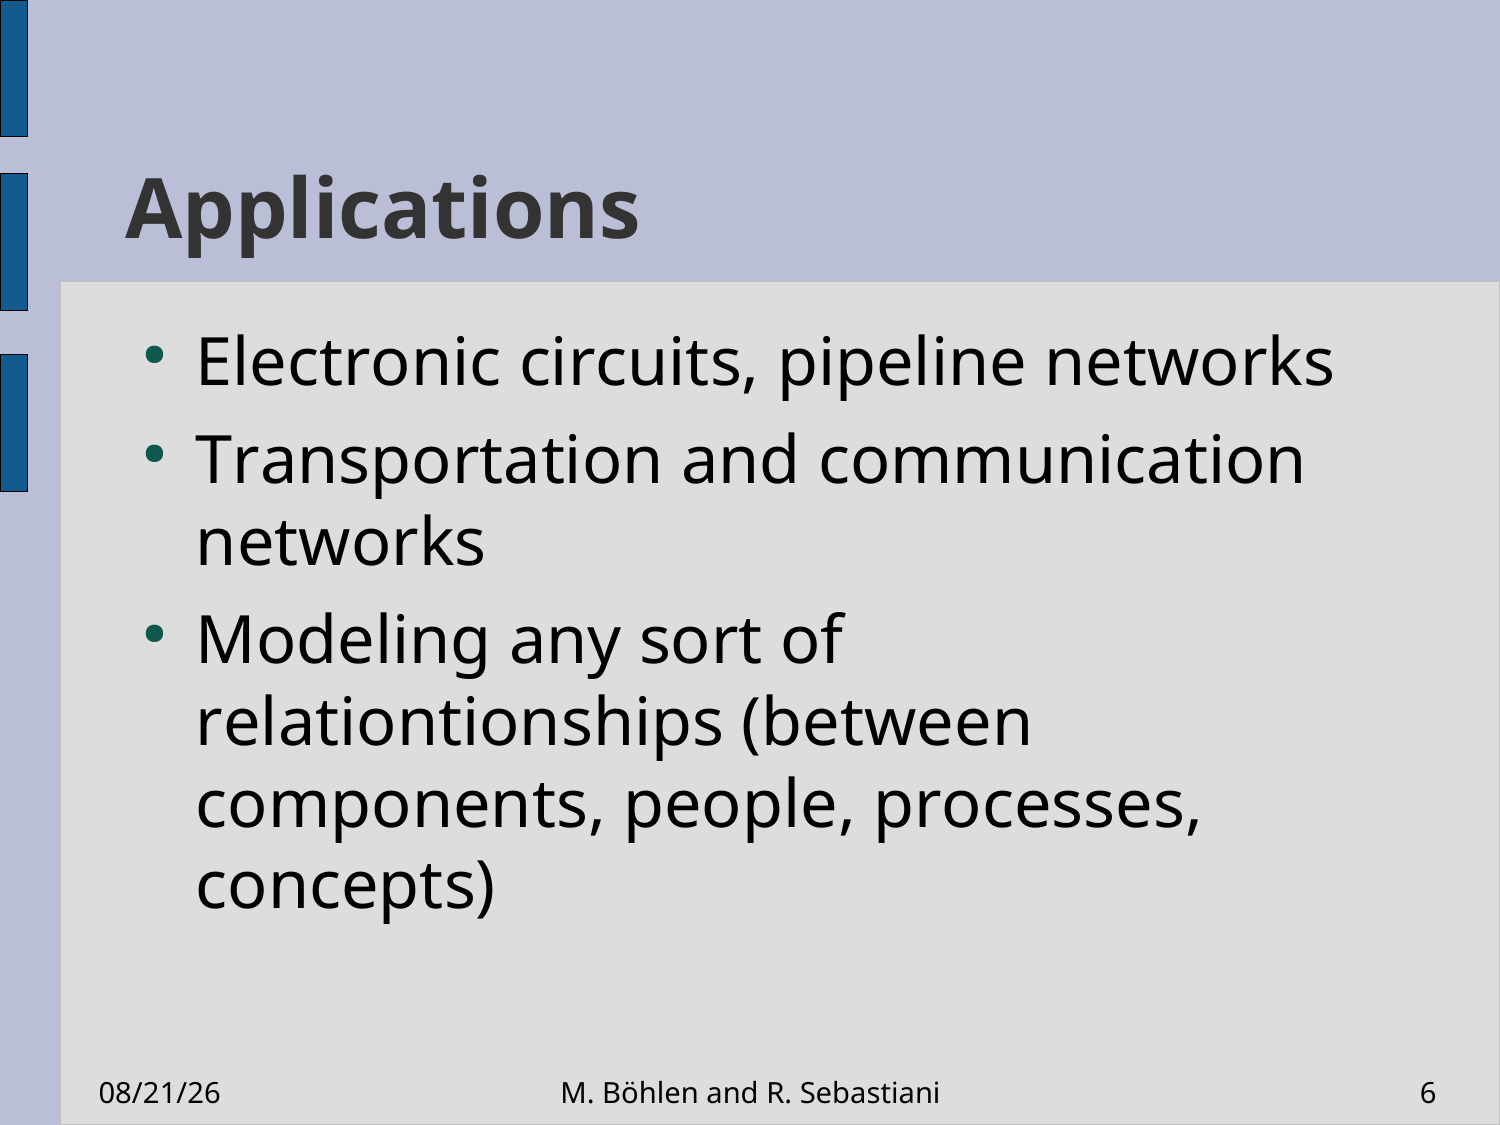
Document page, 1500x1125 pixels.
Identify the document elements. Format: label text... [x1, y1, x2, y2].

title Applications [110, 67, 1392, 271]
list Electronic circuits, pipeline networks Transportation and communication networks Modeling any sort of relationtionships (between components, people, processes, concepts) [110, 312, 1392, 1037]
